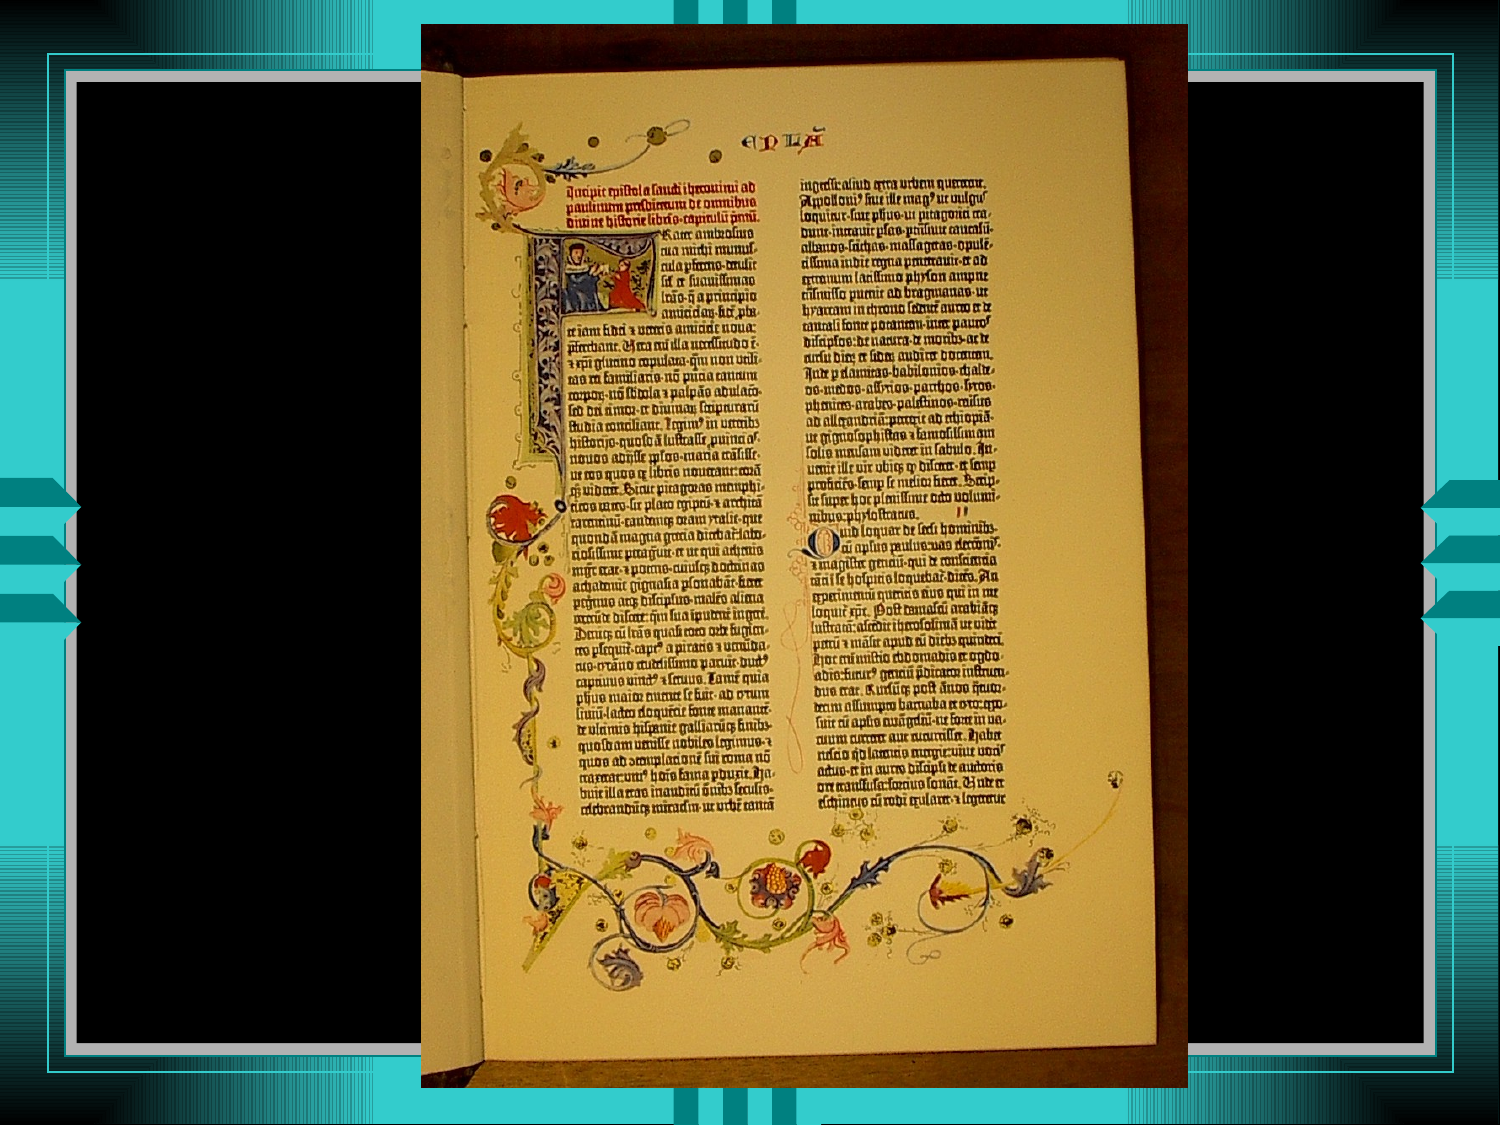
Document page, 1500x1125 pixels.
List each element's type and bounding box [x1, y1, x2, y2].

picture [421, 24, 1188, 1088]
